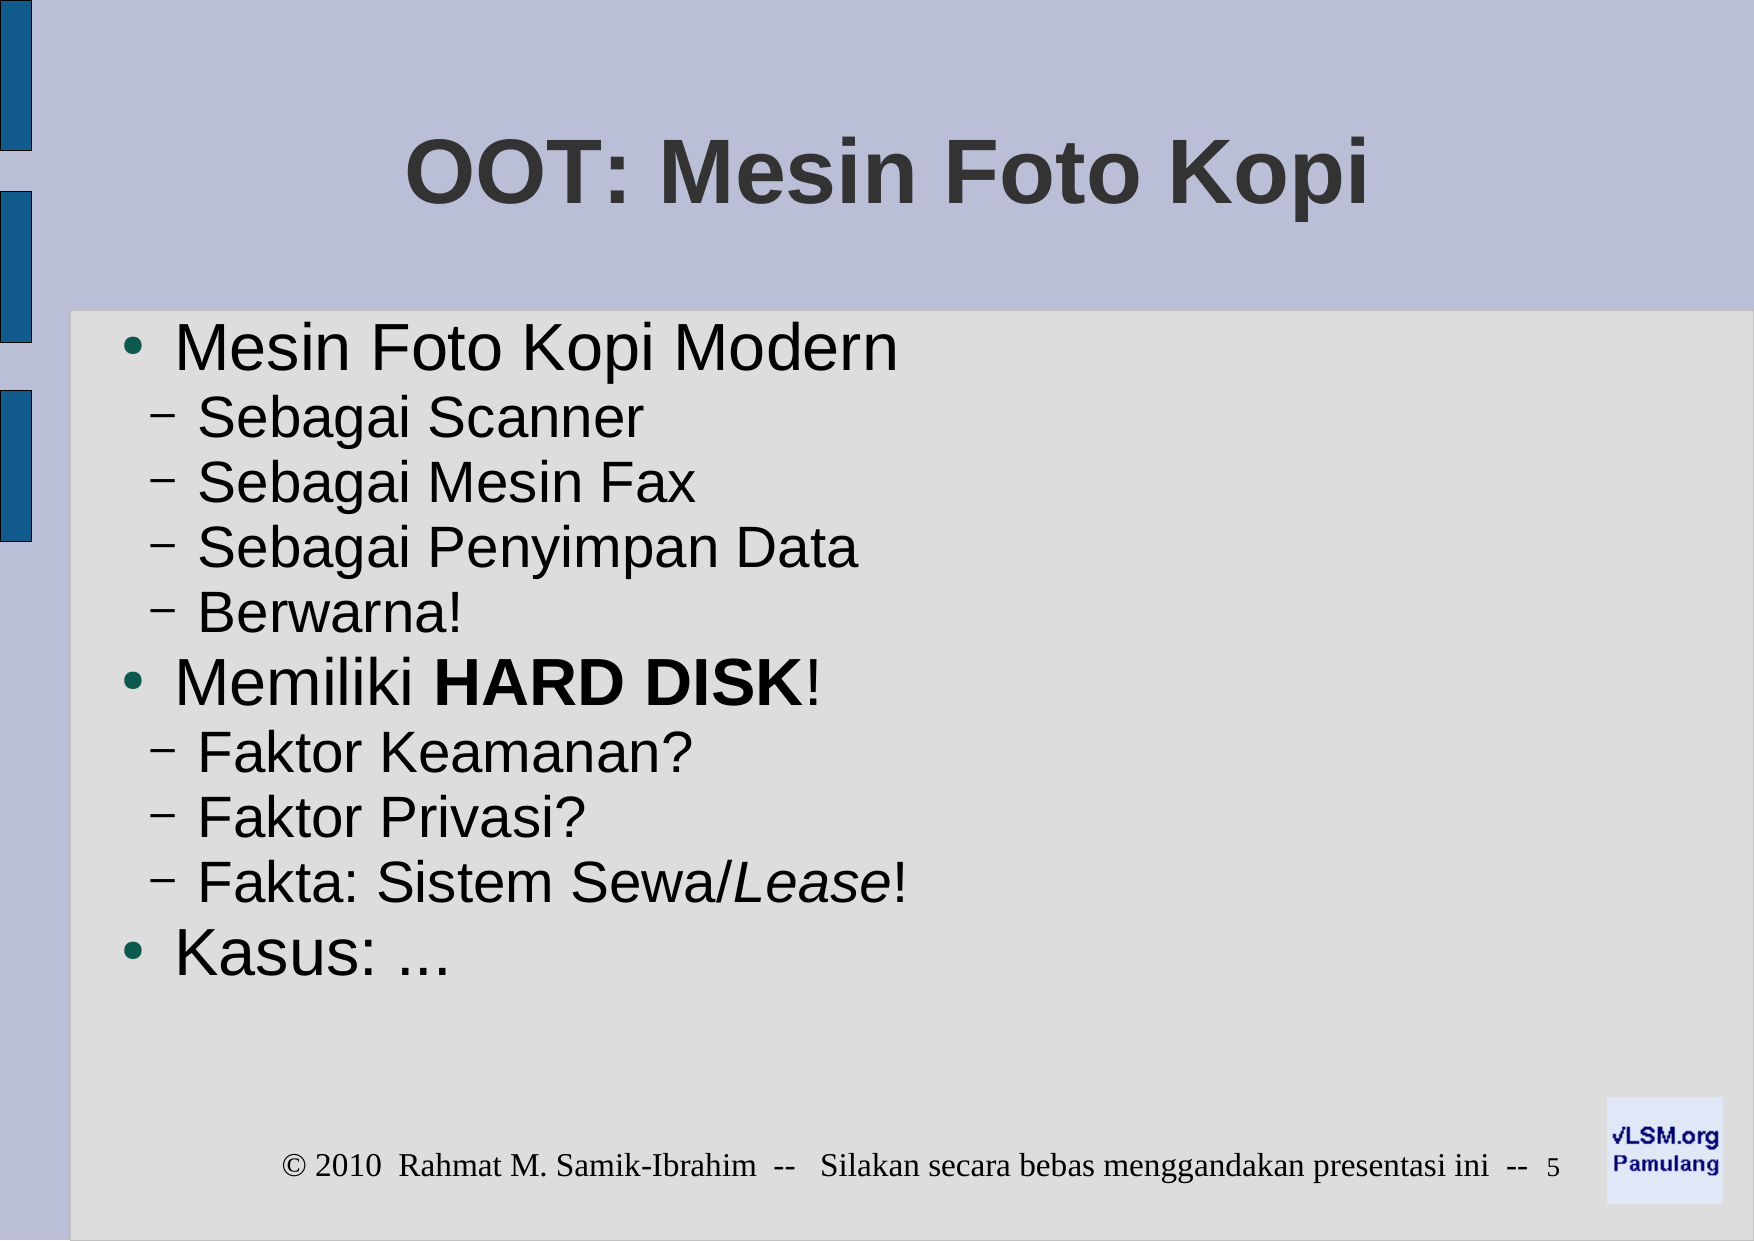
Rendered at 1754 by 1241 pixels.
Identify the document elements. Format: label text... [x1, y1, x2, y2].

list Mesin Foto Kopi Modern Sebagai Scanner Sebagai Mesin Fax Sebagai Penyimpan Data Berwarna! Memiliki HARD DISK! Faktor Keamanan? Faktor Privasi? Fakta: Sistem Sewa/Lease! Kasus: ... [103, 310, 1674, 1102]
picture [1607, 1097, 1723, 1204]
title OOT: Mesin Foto Kopi [77, 99, 1700, 244]
